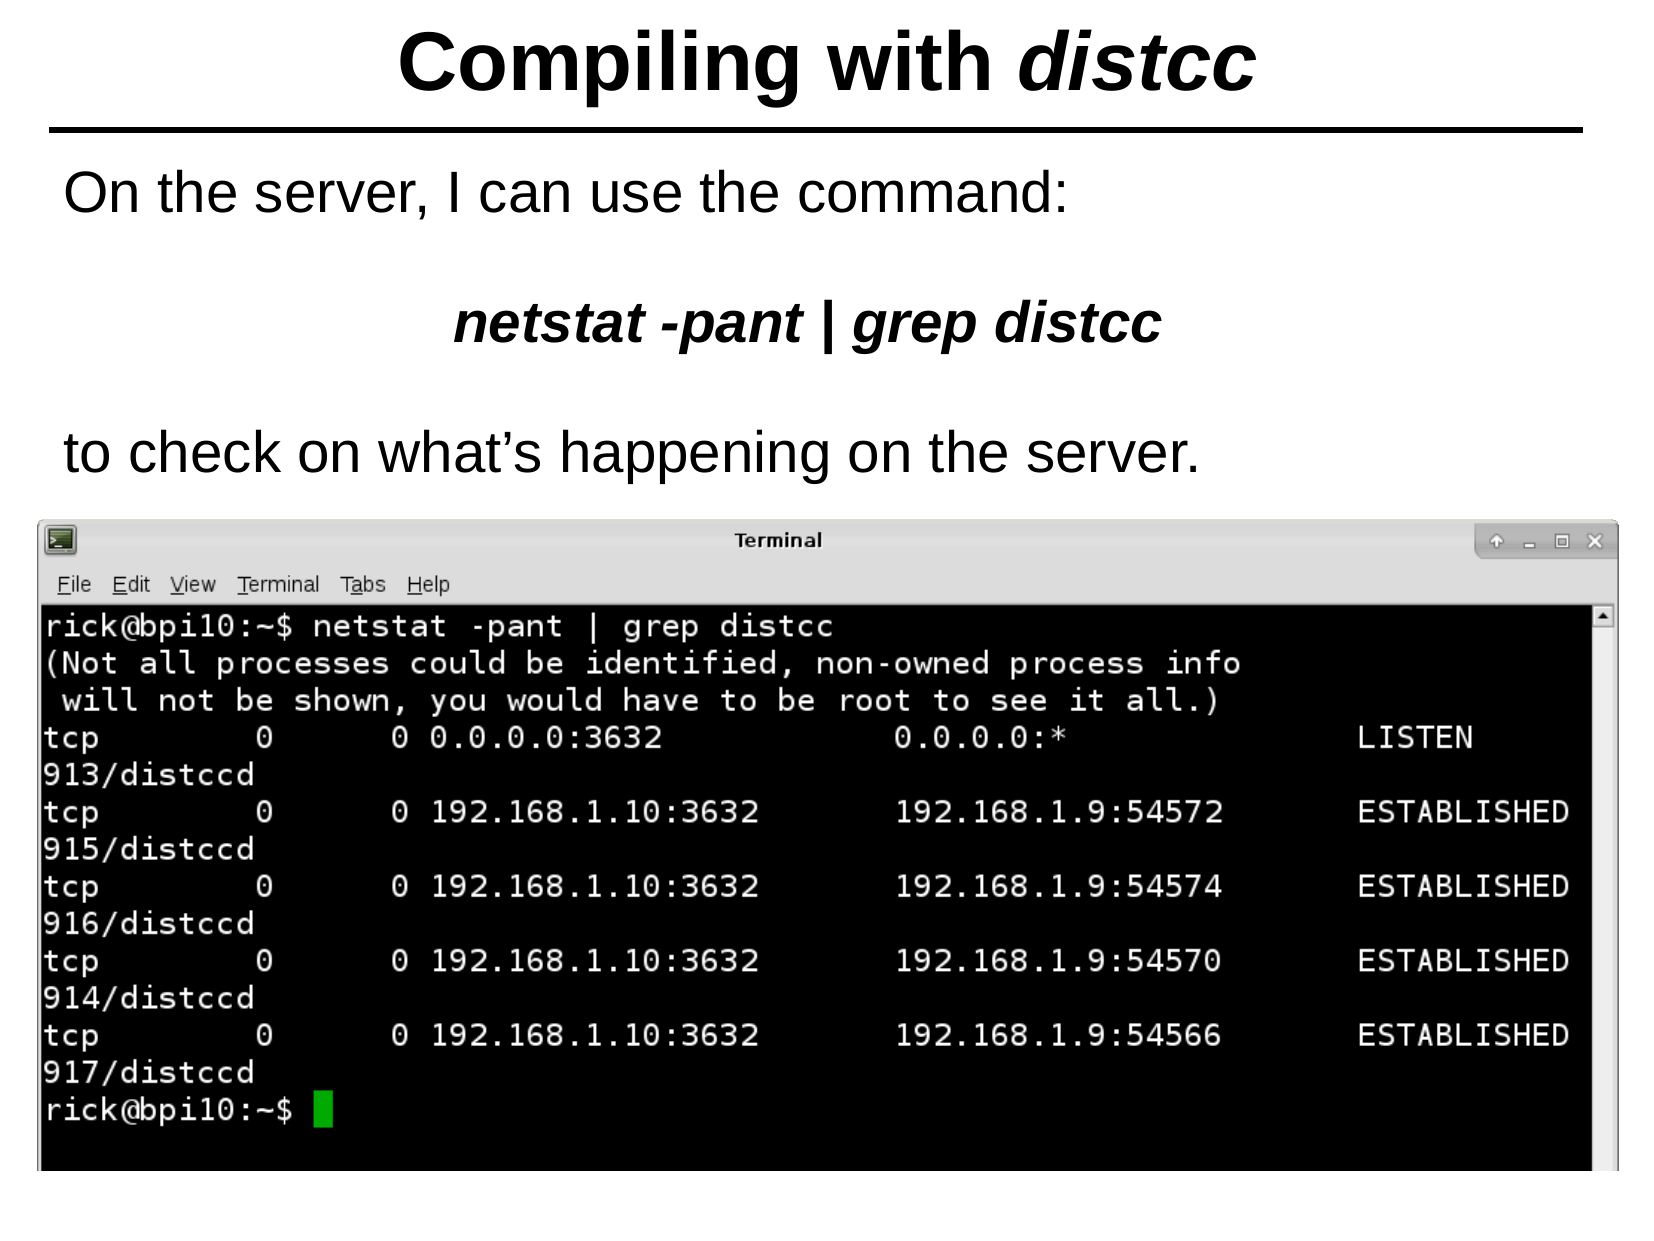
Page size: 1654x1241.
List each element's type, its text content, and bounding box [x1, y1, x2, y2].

text_box On the server, I can use the command: netstat -pant | grep distcc to check on what’s happening on the server. [49, 151, 1585, 492]
text_box Compiling with distcc [49, 8, 1607, 150]
picture [37, 519, 1619, 1171]
